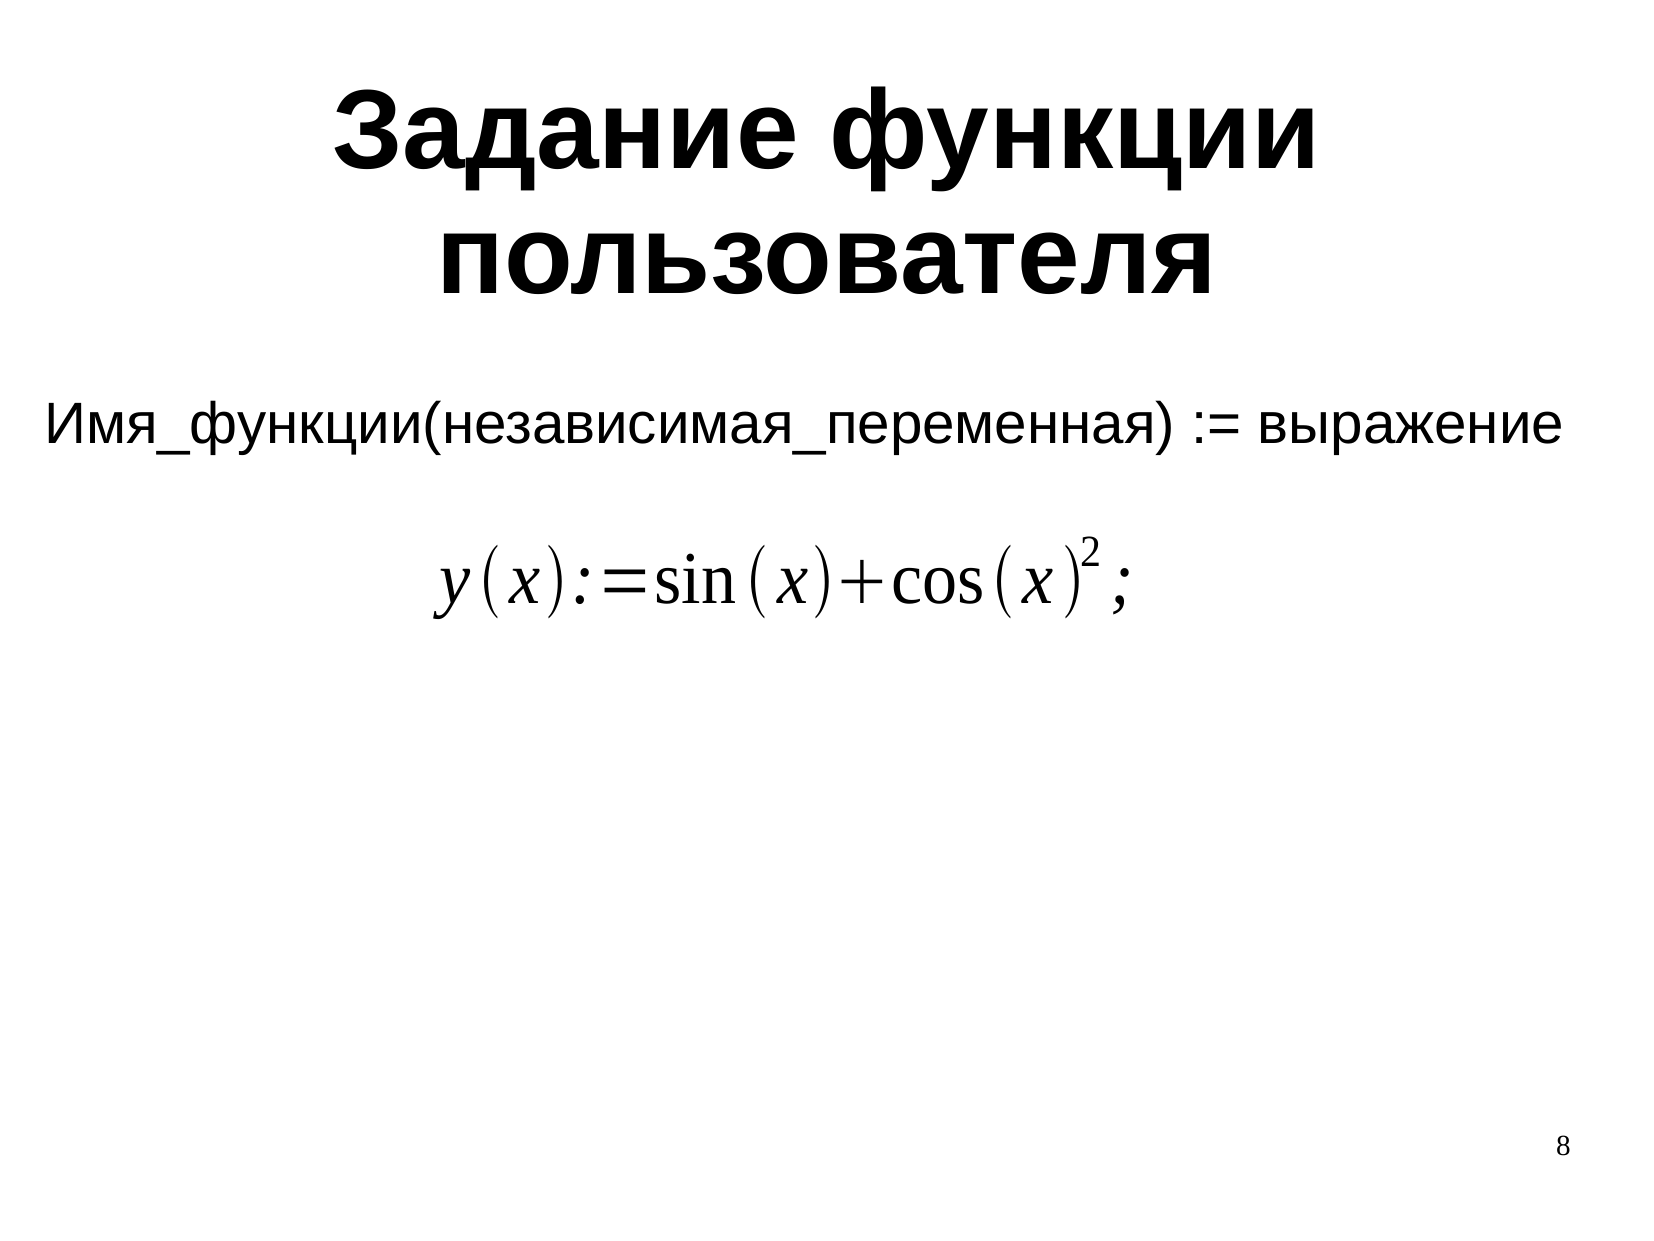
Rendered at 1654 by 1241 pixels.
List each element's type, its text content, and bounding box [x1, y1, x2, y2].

chart [413, 524, 1152, 621]
text_box Имя_функции(независимая_переменная) := выражение [29, 383, 1595, 464]
text_box Задание функции пользователя [29, 58, 1625, 325]
